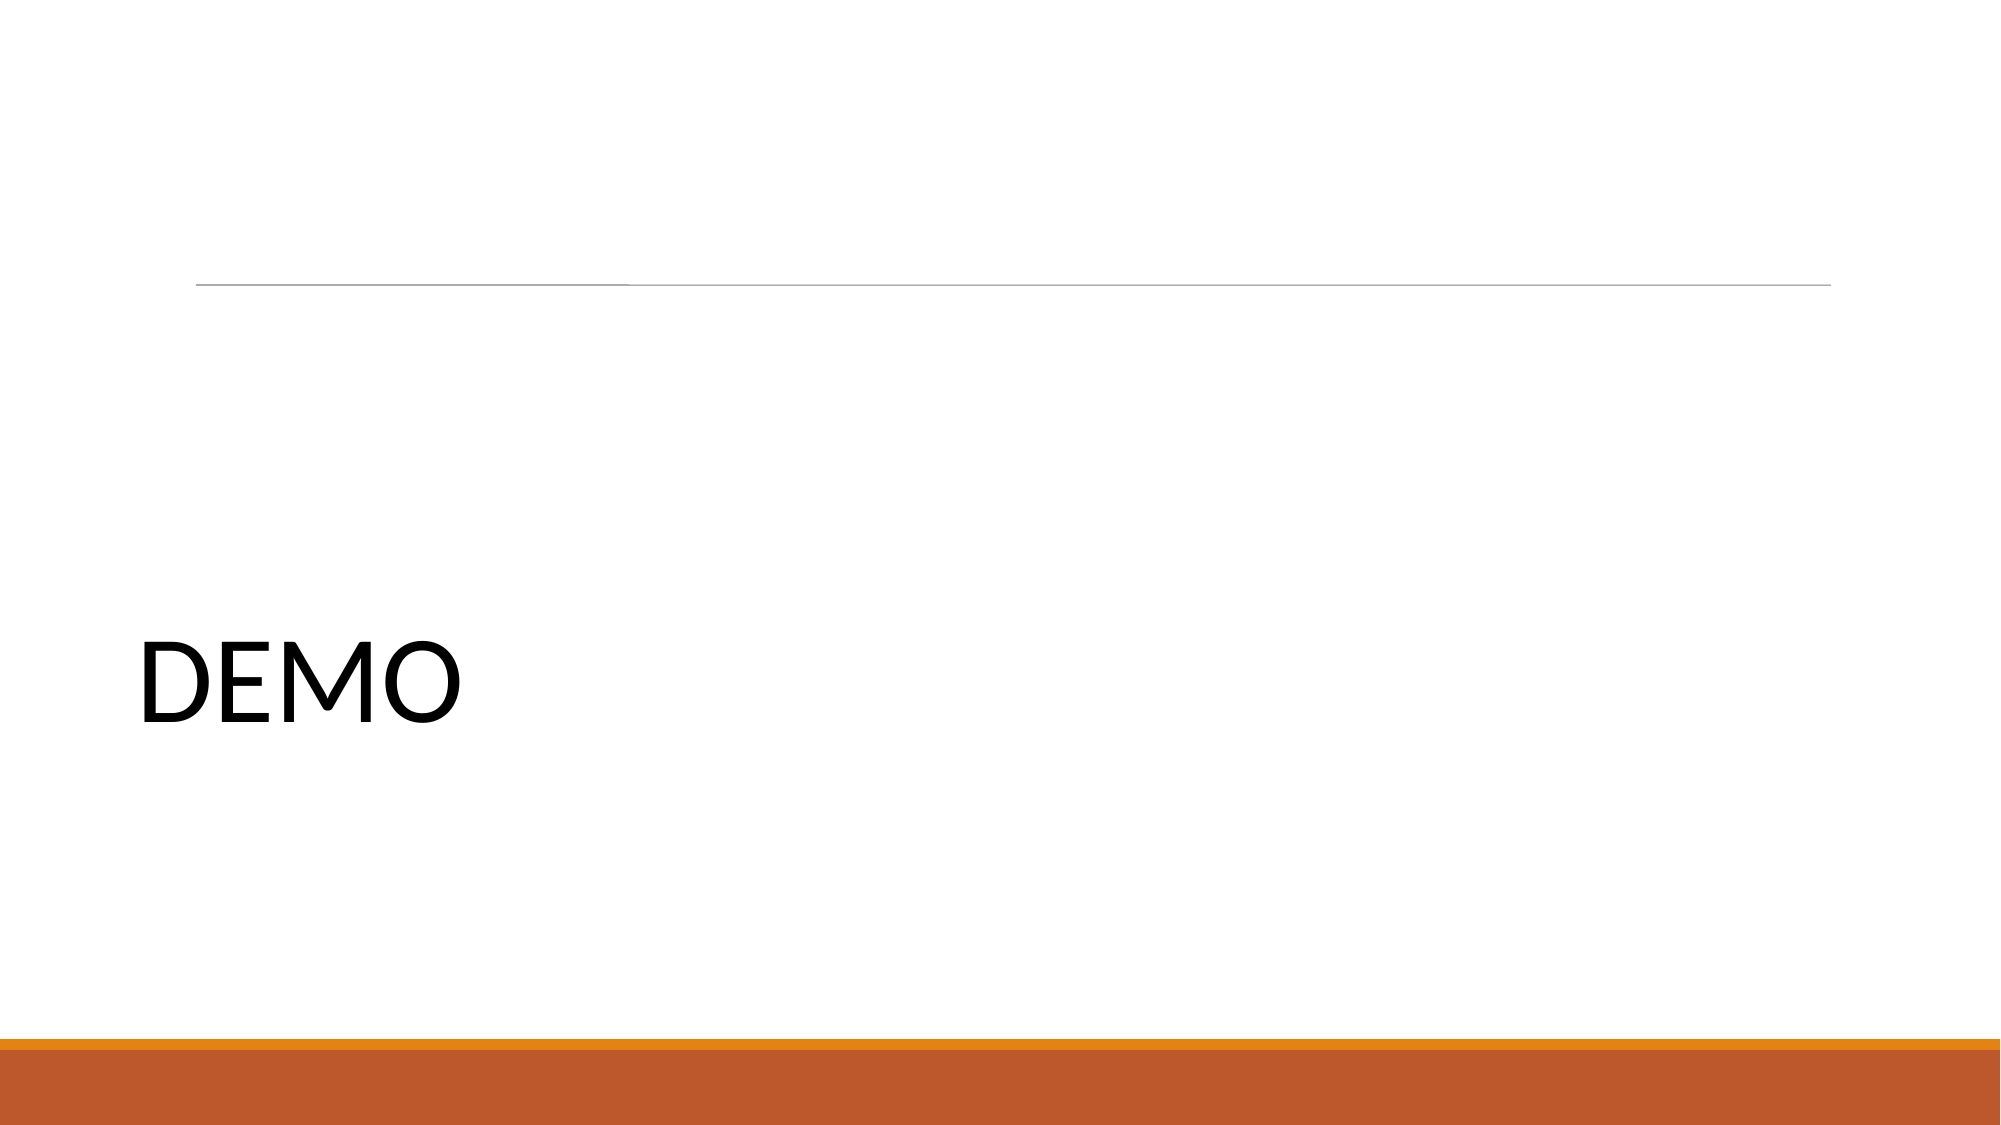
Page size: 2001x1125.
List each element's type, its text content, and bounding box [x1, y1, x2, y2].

title DEMO [136, 280, 1862, 749]
